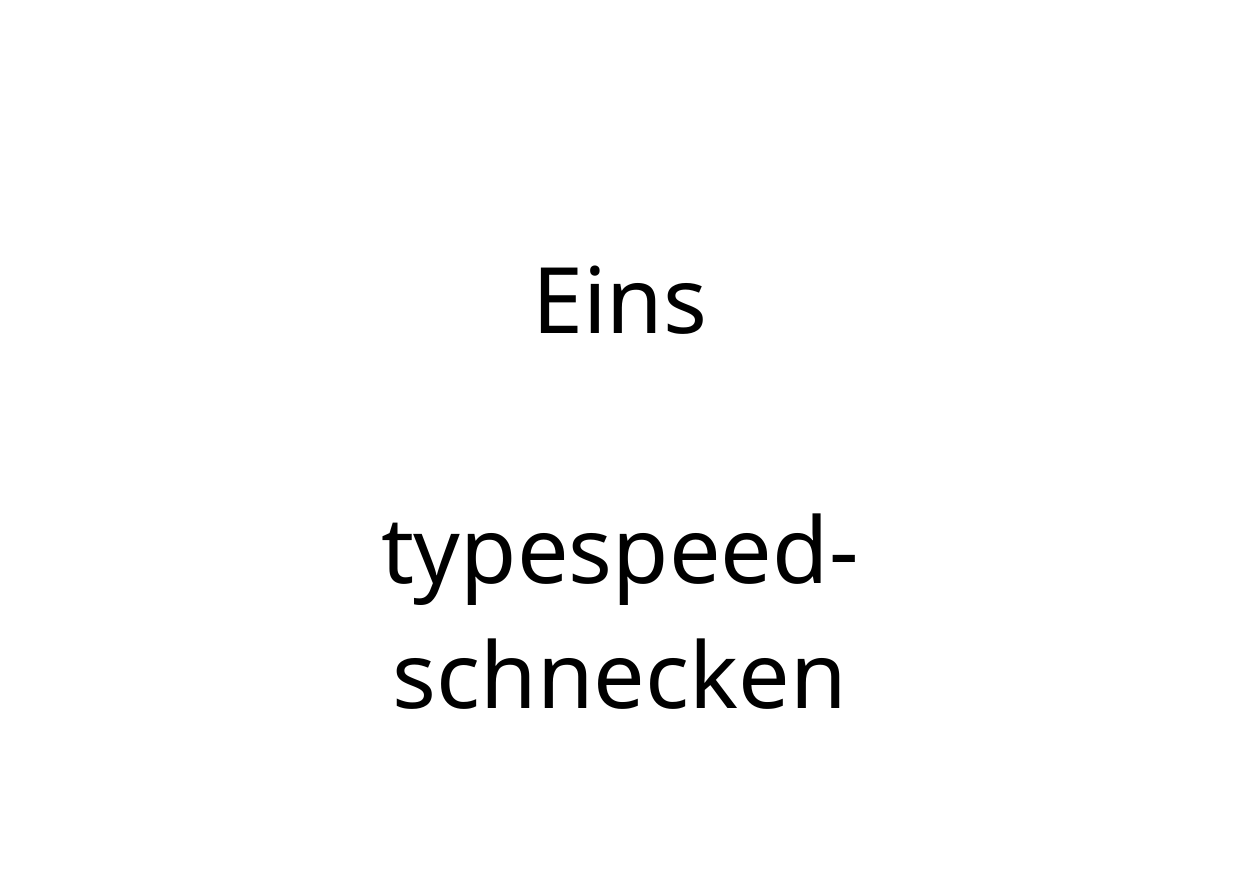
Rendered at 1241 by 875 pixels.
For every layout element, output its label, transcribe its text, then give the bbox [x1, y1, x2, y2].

subtitle Eins typespeed- schnecken [115, 235, 1125, 735]
